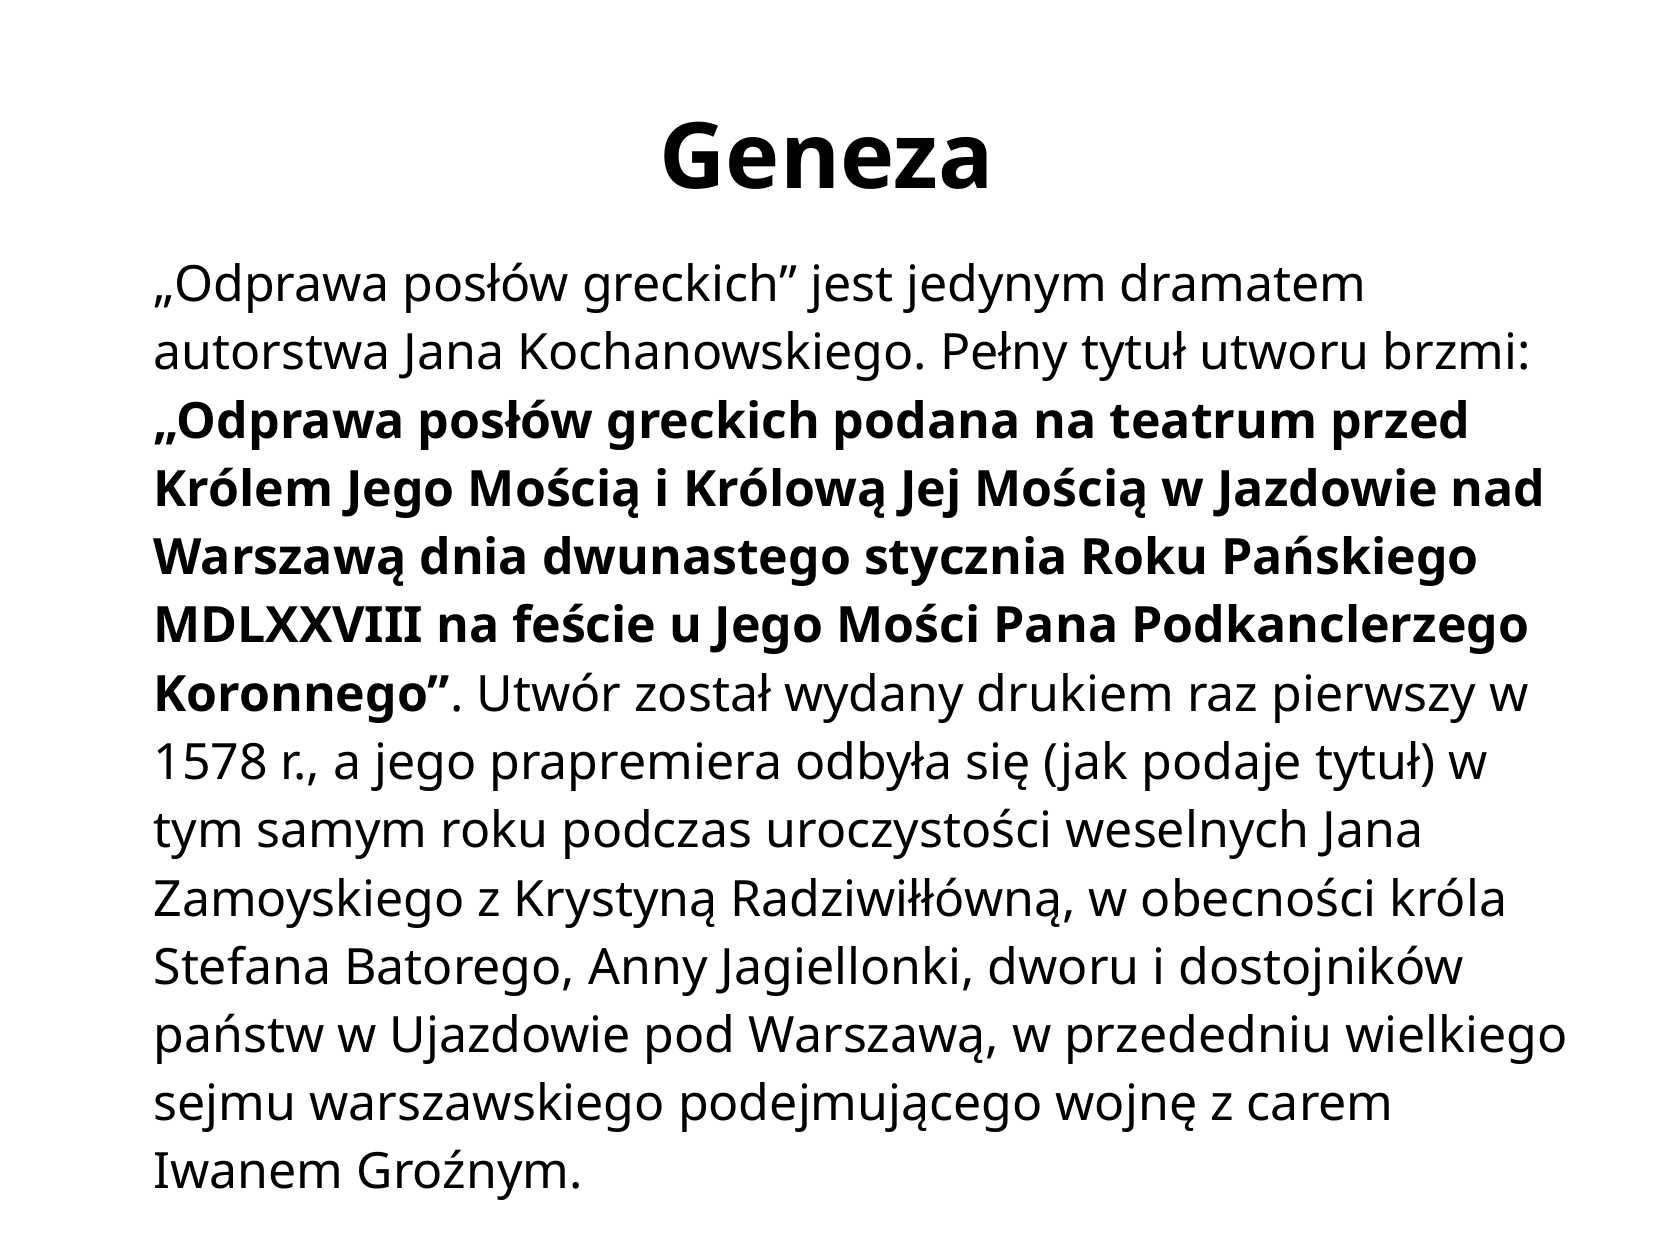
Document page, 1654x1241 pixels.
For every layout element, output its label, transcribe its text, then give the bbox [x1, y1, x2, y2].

list „Odprawa posłów greckich” jest jedynym dramatem autorstwa Jana Kochanowskiego. Pełny tytuł utworu brzmi: „Odprawa posłów greckich podana na teatrum przed Królem Jego Mością i Królową Jej Mością w Jazdowie nad Warszawą dnia dwunastego stycznia Roku Pańskiego MDLXXVIII na feście u Jego Mości Pana Podkanclerzego Koronnego”. Utwór został wydany drukiem raz pierwszy w 1578 r., a jego prapremiera odbyła się (jak podaje tytuł) w tym samym roku podczas uroczystości weselnych Jana Zamoyskiego z Krystyną Radziwiłłówną, w obecności króla Stefana Batorego, Anny Jagiellonki, dworu i dostojników państw w Ujazdowie pod Warszawą, w przededniu wielkiego sejmu warszawskiego podejmującego wojnę z carem Iwanem Groźnym. [82, 248, 1571, 1225]
title Geneza [82, 49, 1571, 248]
